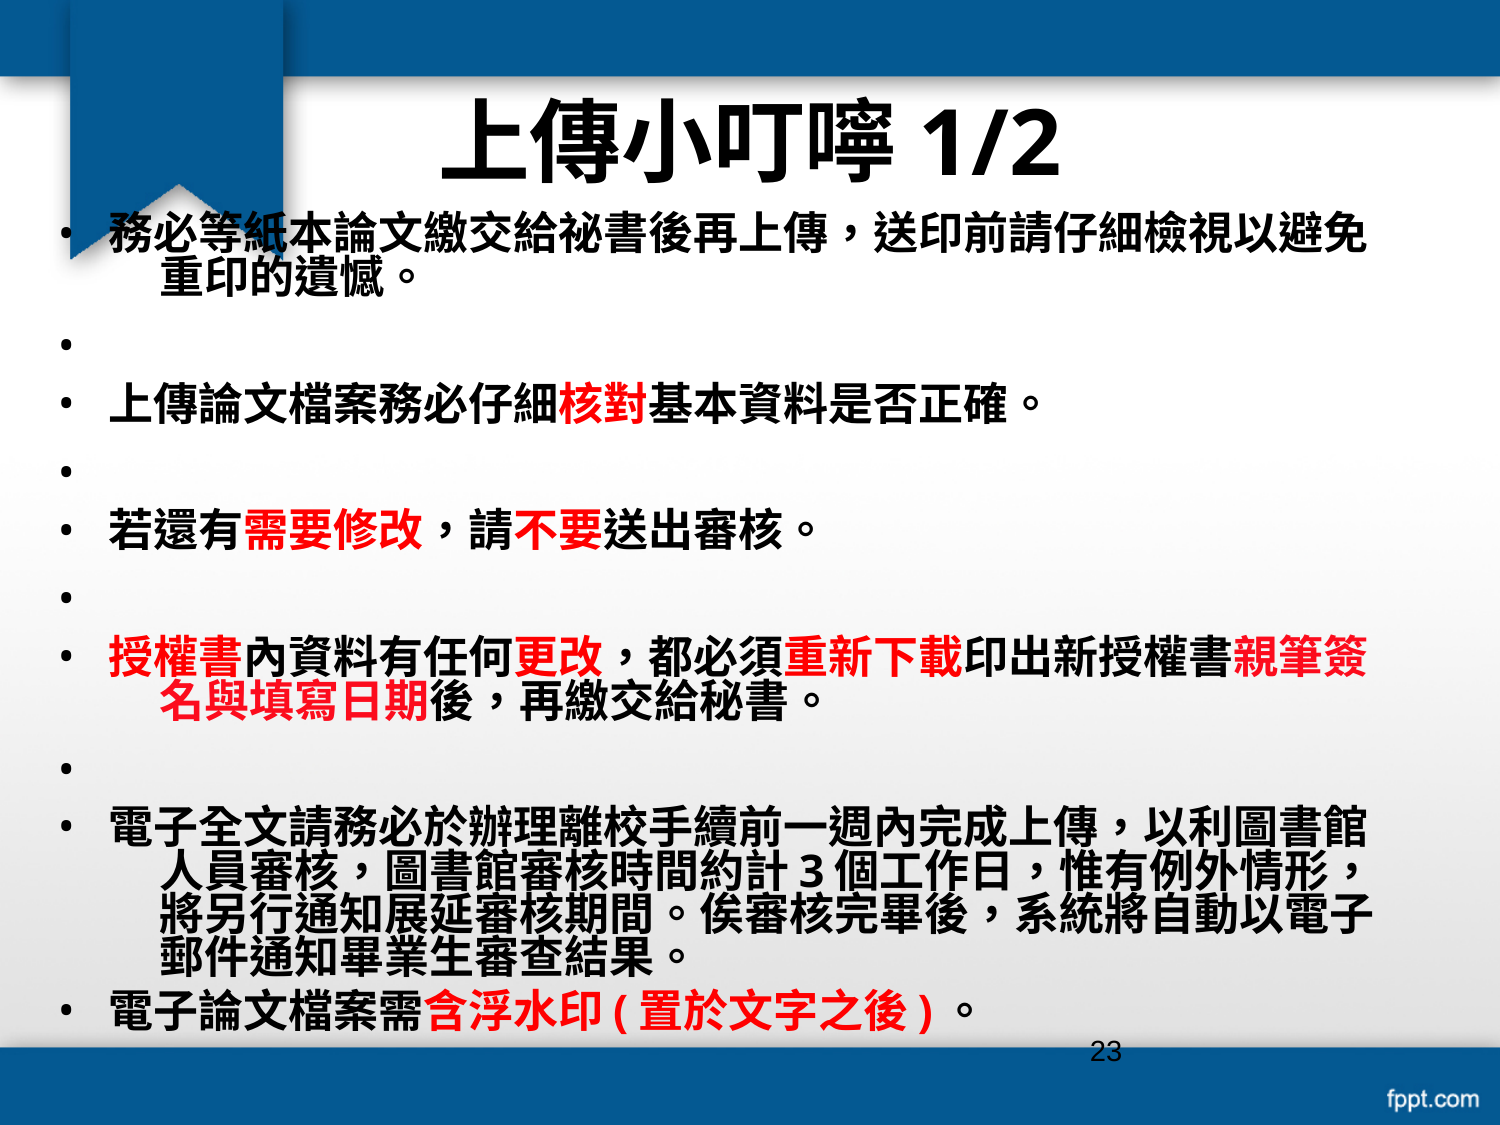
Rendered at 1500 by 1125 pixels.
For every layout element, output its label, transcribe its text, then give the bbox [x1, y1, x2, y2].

list 務必等紙本論文繳交給祕書後再上傳，送印前請仔細檢視以避免重印的遺憾。 上傳論文檔案務必仔細核對基本資料是否正確。 若還有需要修改，請不要送出審核。 授權書內資料有任何更改，都必須重新下載印出新授權書親筆簽名與填寫日期後，再繳交給秘書。 電子全文請務必於辦理離校手續前一週內完成上傳，以利圖書館人員審核，圖書館審核時間約計3個工作日，惟有例外情形，將另行通知展延審核期間。俟審核完畢後，系統將自動以電子郵件通知畢業生審查結果。 電子論文檔案需含浮水印(置於文字之後)。 [42, 208, 1426, 1047]
title 上傳小叮嚀1/2 [75, 45, 1426, 233]
text_box 23 [1074, 1024, 1426, 1103]
